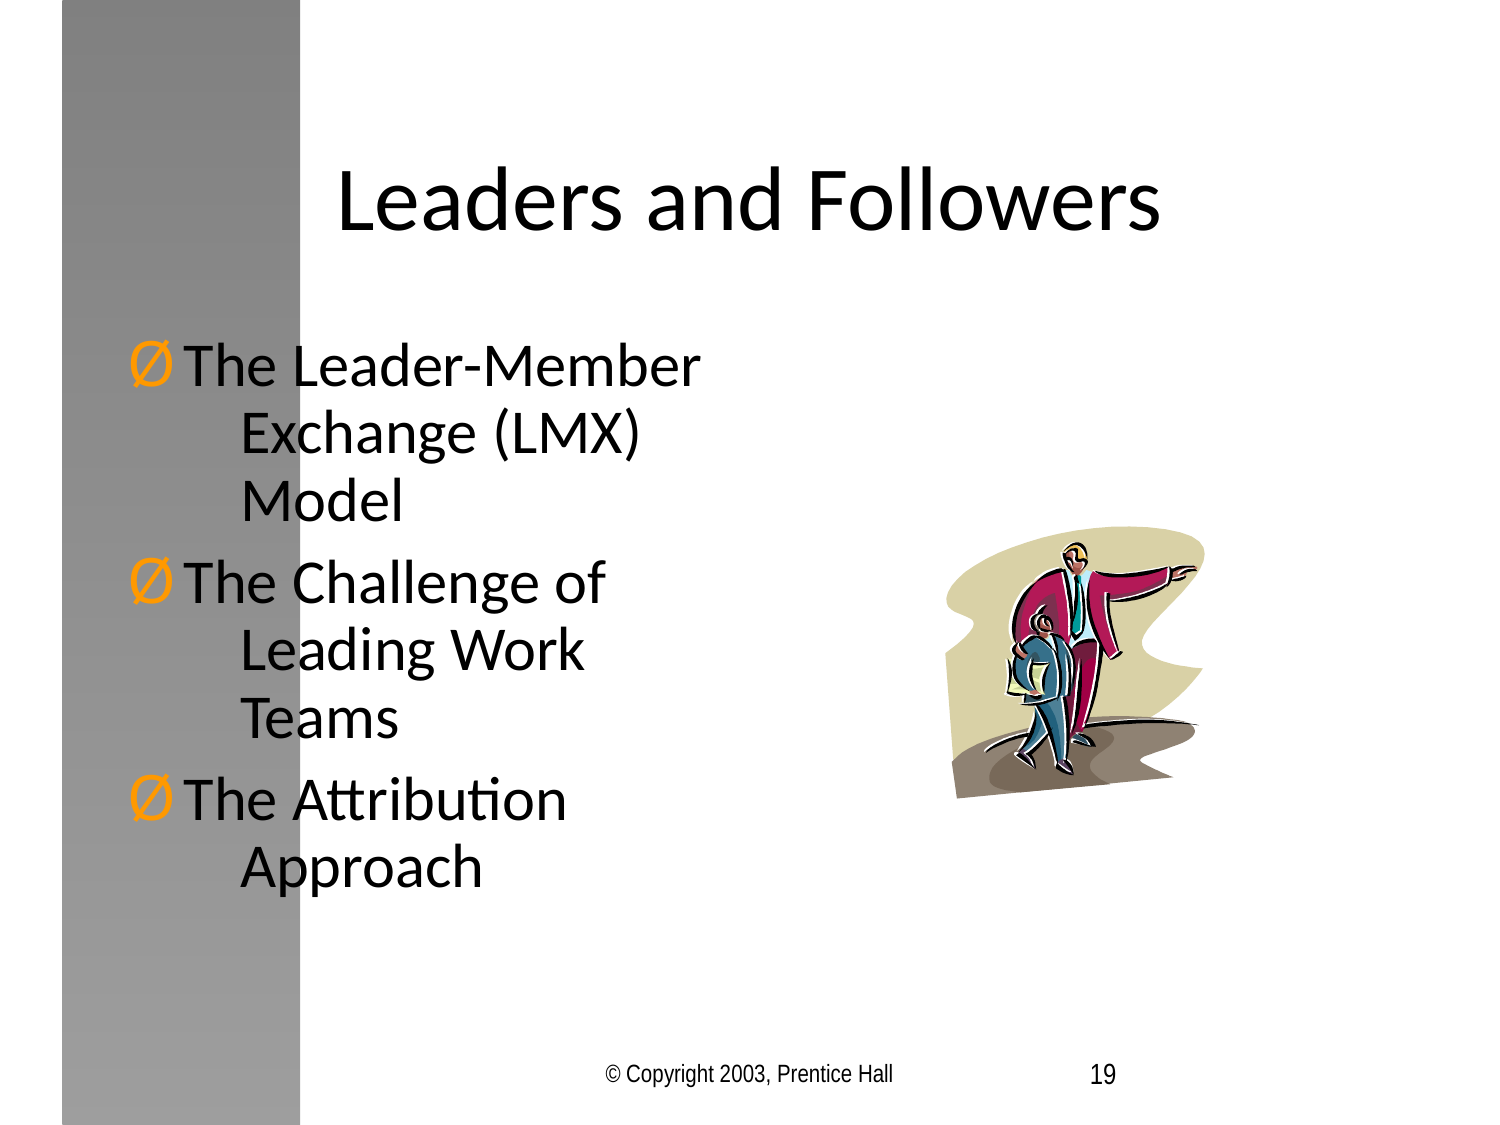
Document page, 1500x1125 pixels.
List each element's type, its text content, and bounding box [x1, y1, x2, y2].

picture [940, 521, 1210, 804]
title Leaders and Followers [112, 99, 1388, 288]
text_box 19 [1074, 1042, 1426, 1103]
text_box © Copyright 2003, Prentice Hall [512, 1042, 988, 1103]
list The Leader-Member Exchange (LMX) Model The Challenge of Leading Work Teams The Attribution Approach [137, 375, 813, 1000]
